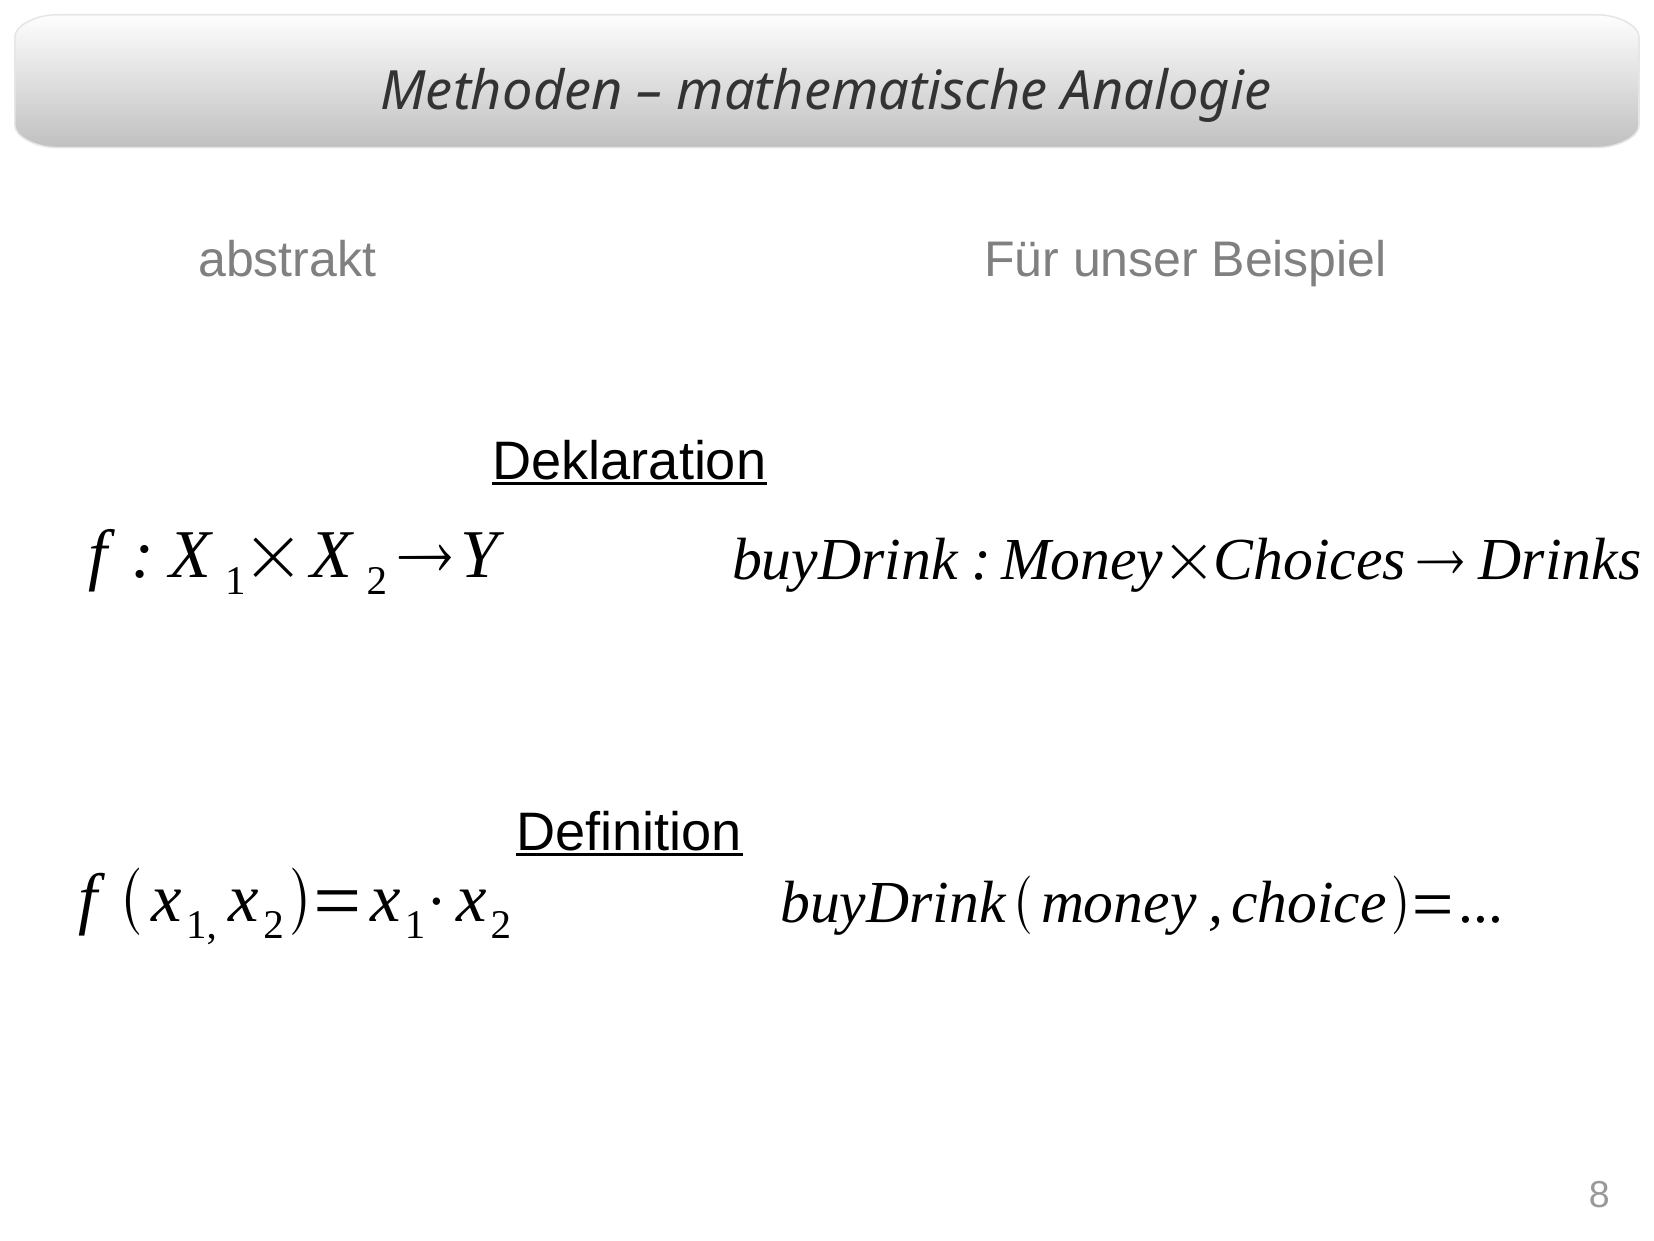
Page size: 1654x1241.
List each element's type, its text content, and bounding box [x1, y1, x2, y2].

chart [765, 870, 1517, 939]
chart [717, 527, 1654, 594]
text_box Für unser Beispiel [969, 224, 1394, 295]
chart [58, 517, 517, 604]
text_box abstrakt [183, 224, 388, 295]
chart [48, 861, 526, 948]
text_box Deklaration [477, 422, 776, 499]
title Methoden – mathematische Analogie [29, 29, 1624, 148]
text_box Definition [501, 793, 753, 870]
